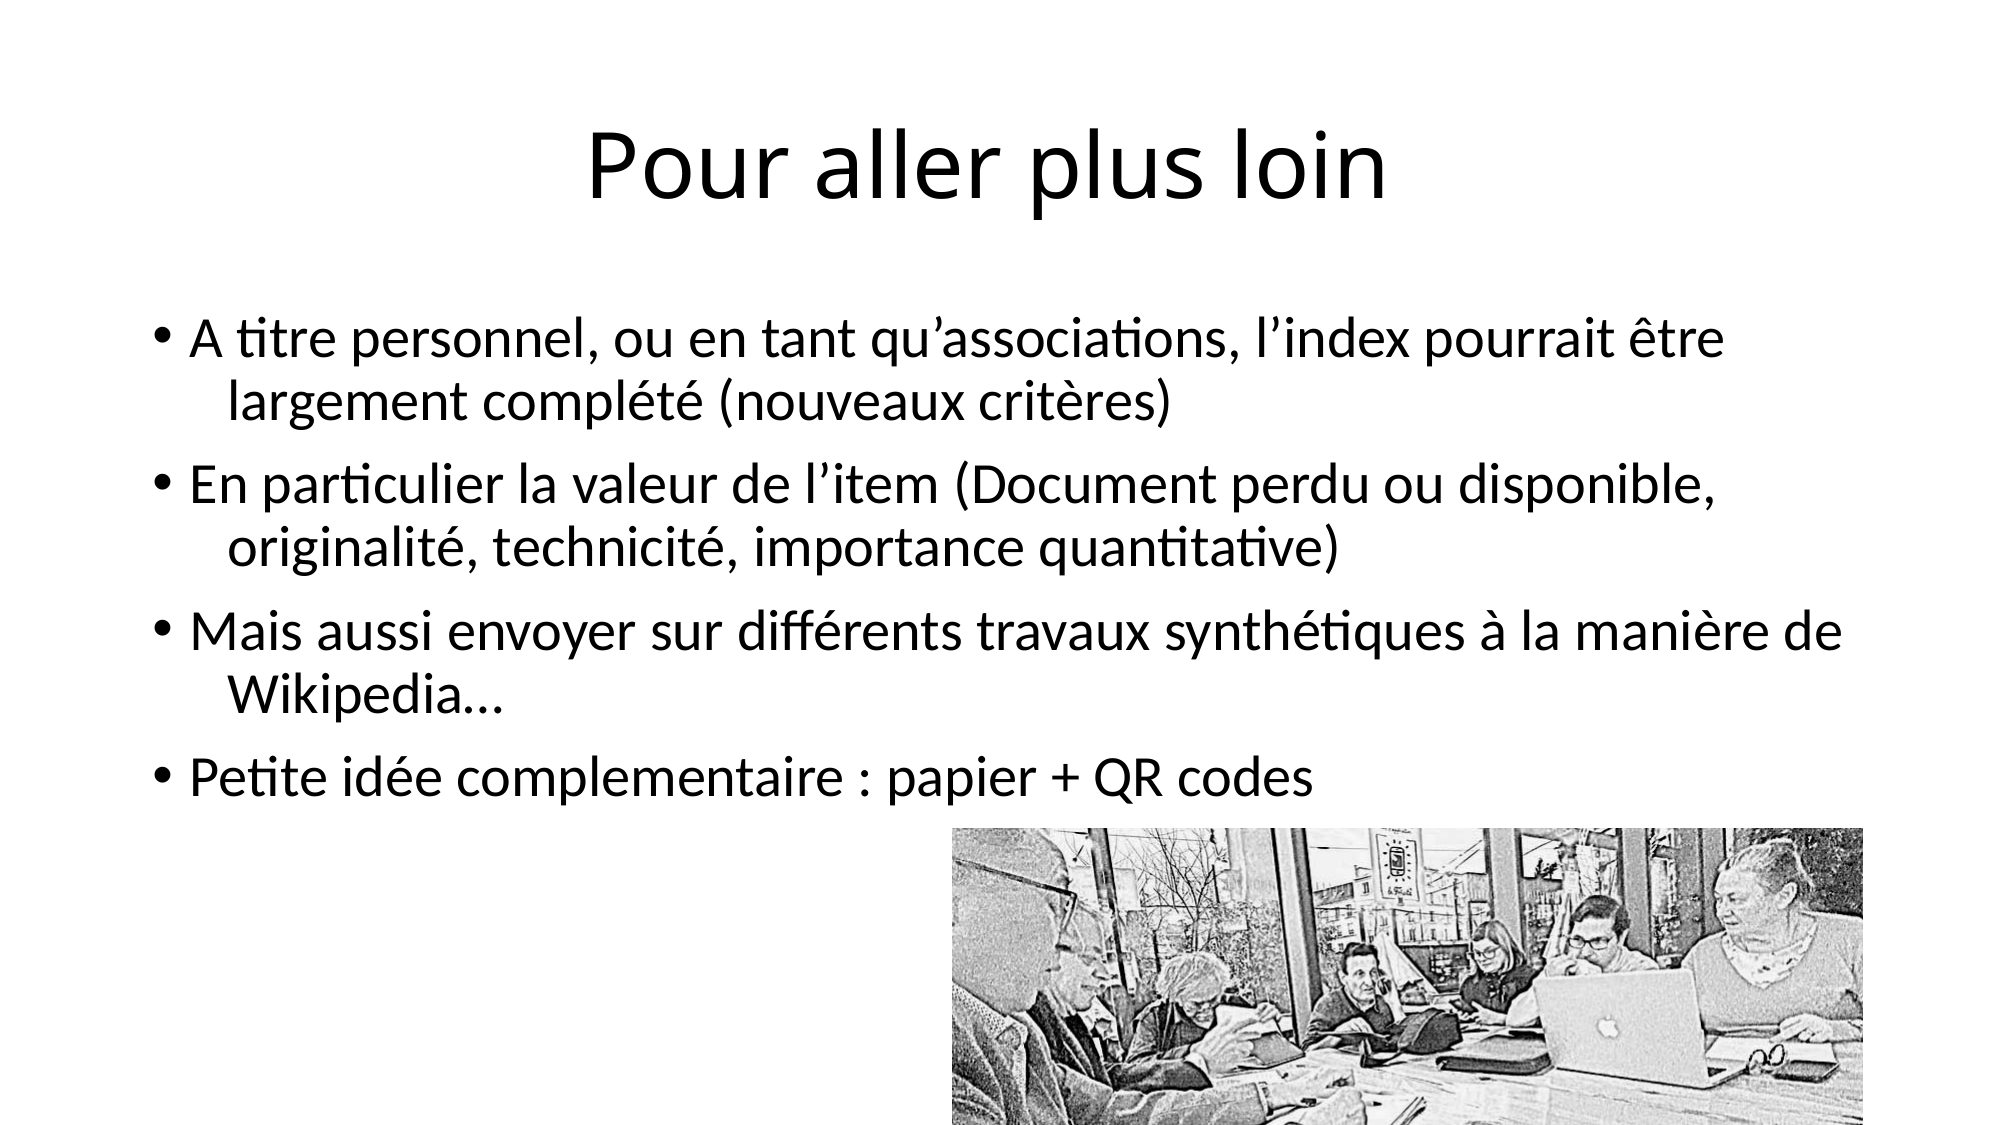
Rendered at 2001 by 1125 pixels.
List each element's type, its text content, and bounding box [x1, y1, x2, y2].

picture [952, 828, 1863, 1125]
list A titre personnel, ou en tant qu’associations, l’index pourrait être largement complété (nouveaux critères) En particulier la valeur de l’item (Document perdu ou disponible, originalité, technicité, importance quantitative) Mais aussi envoyer sur différents travaux synthétiques à la manière de Wikipedia… Petite idée complementaire : papier + QR codes [137, 299, 1863, 1014]
title Pour aller plus loin [137, 59, 1863, 278]
